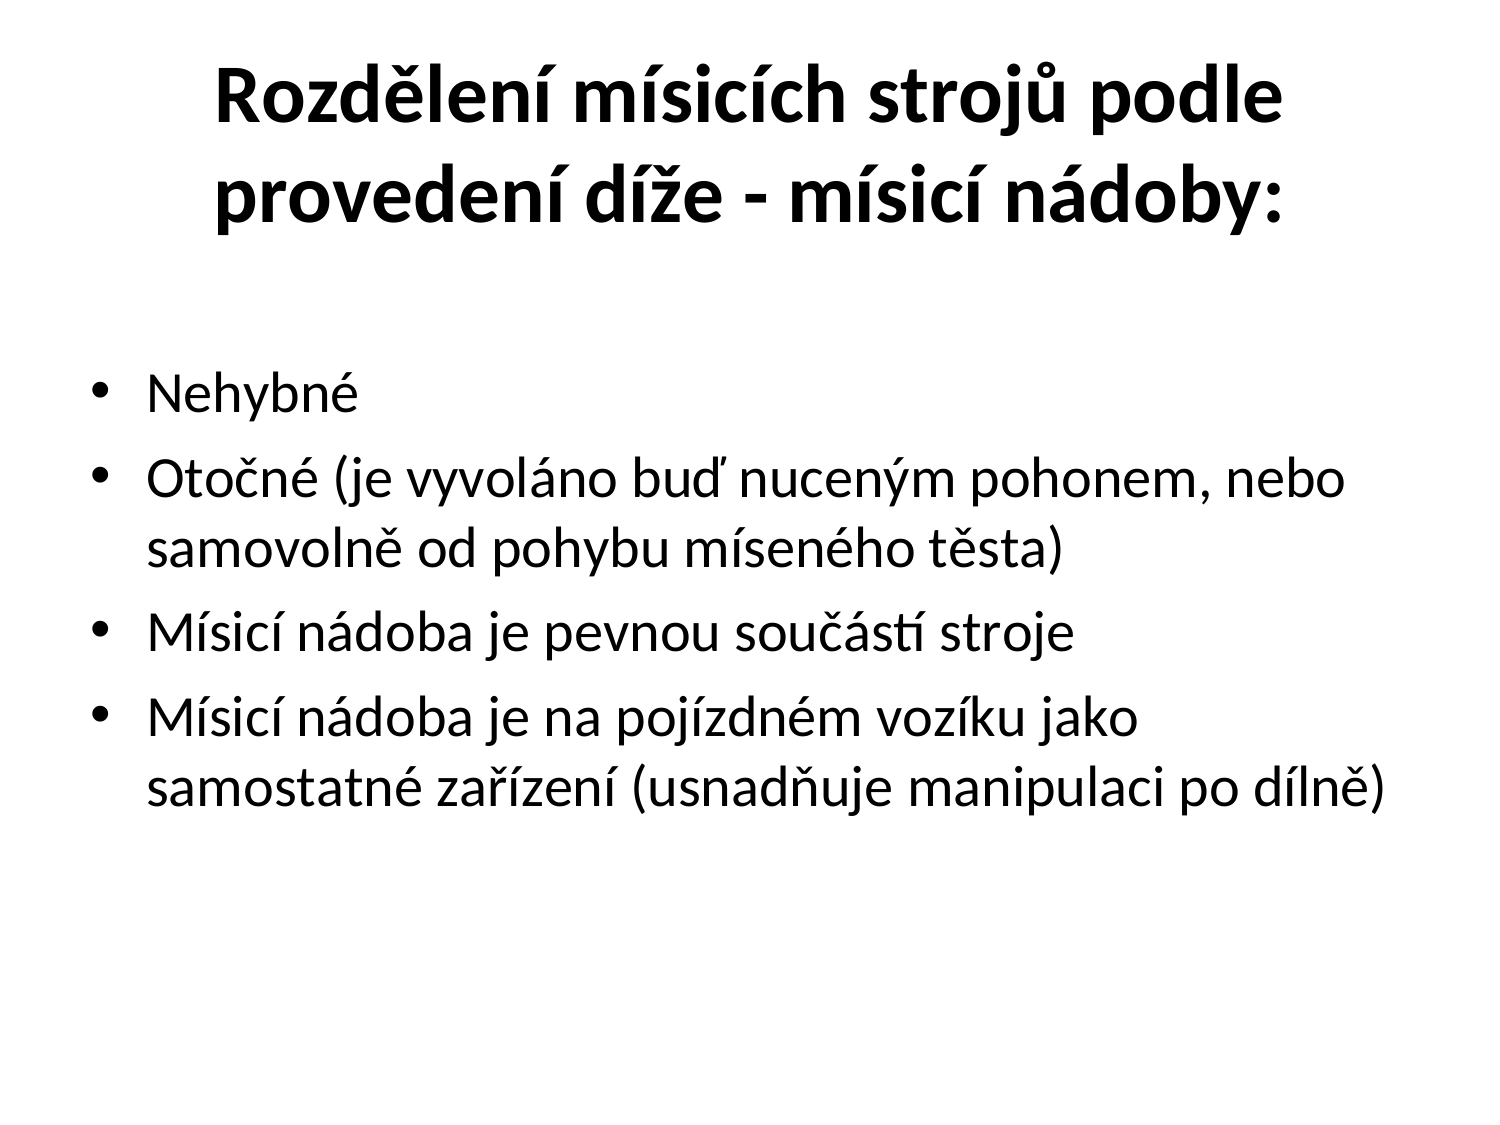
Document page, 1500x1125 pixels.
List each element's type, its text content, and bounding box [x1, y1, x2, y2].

list Nehybné Otočné (je vyvoláno buď nuceným pohonem, nebo samovolně od pohybu míseného těsta) Mísicí nádoba je pevnou součástí stroje Mísicí nádoba je na pojízdném vozíku jako samostatné zařízení (usnadňuje manipulaci po dílně) [75, 262, 1426, 1006]
title Rozdělení mísicích strojů podle provedení díže - mísicí nádoby: [75, 0, 1426, 262]
